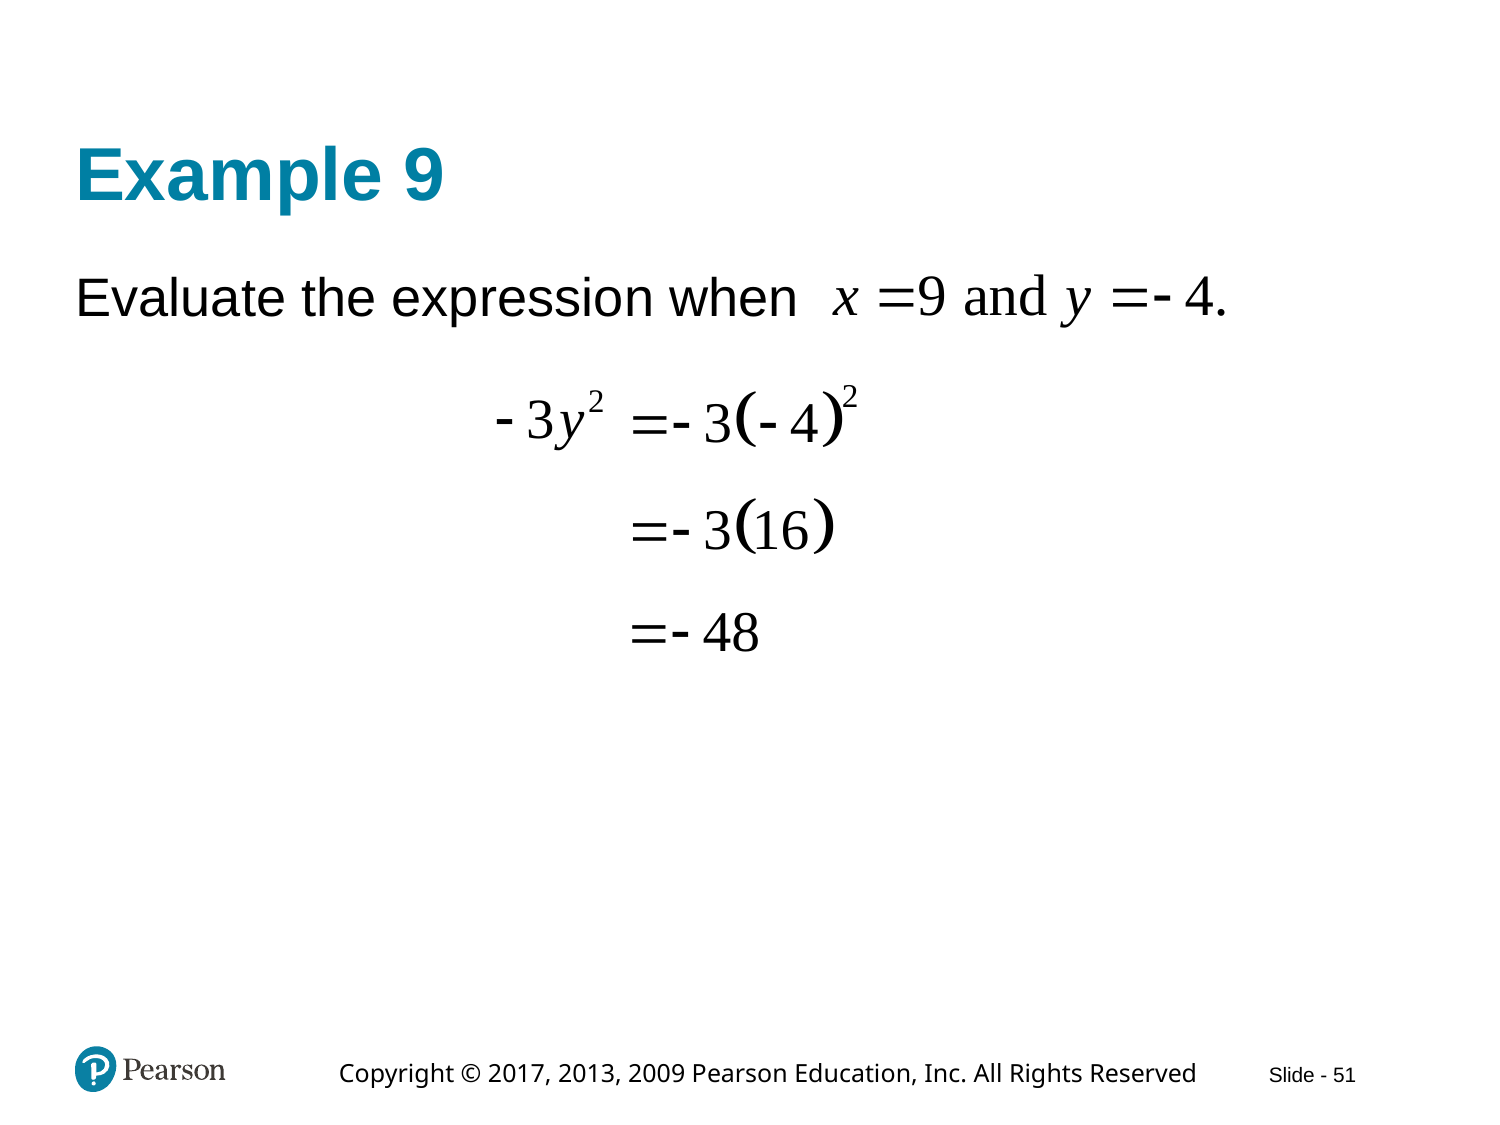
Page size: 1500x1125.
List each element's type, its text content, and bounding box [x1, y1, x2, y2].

chart [622, 605, 762, 659]
list Evaluate the expression when [75, 262, 826, 331]
chart [826, 268, 1230, 335]
title Example 9 [75, 35, 1425, 216]
chart [491, 381, 610, 457]
chart [623, 375, 863, 469]
chart [622, 494, 834, 576]
